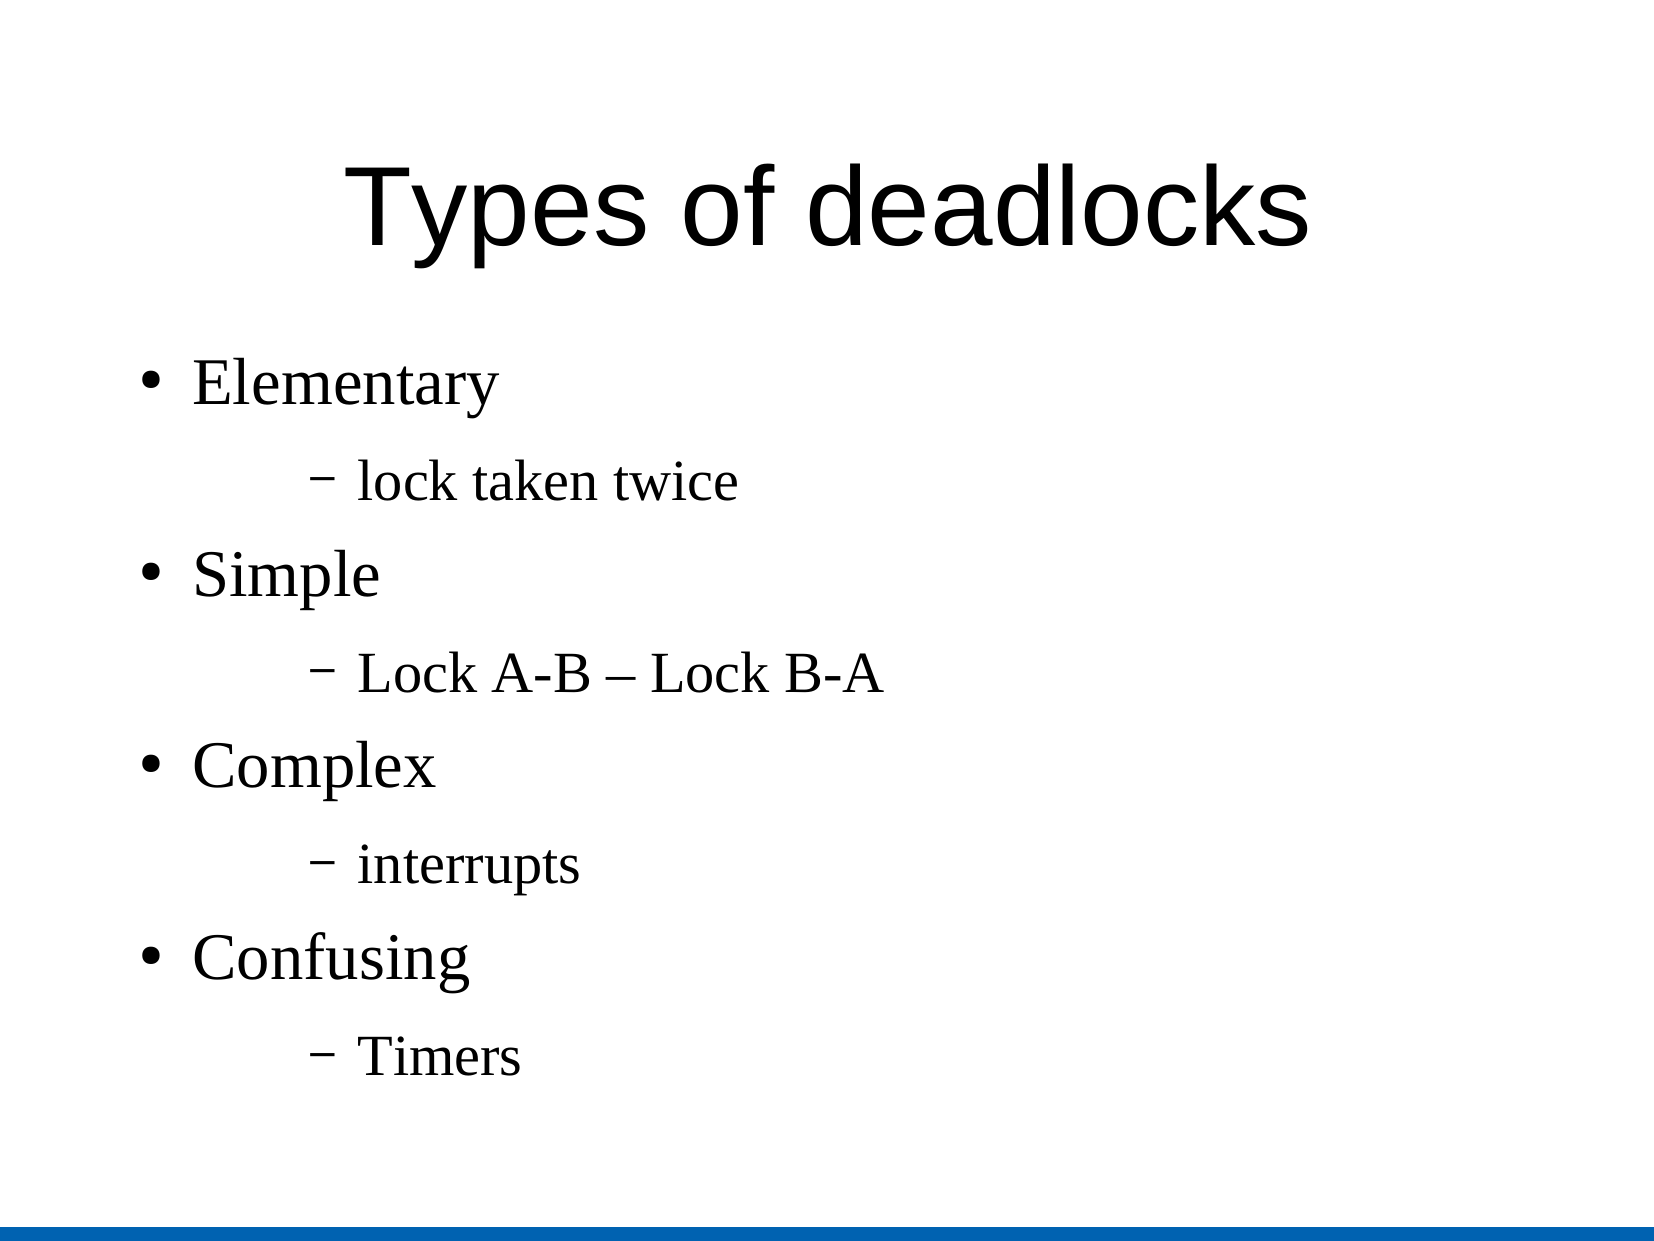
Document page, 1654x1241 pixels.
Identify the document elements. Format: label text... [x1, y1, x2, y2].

list Elementary lock taken twice Simple Lock A-B – Lock B-A Complex interrupts Confusing Timers [121, 344, 1534, 1139]
title Types of deadlocks [121, 110, 1534, 303]
